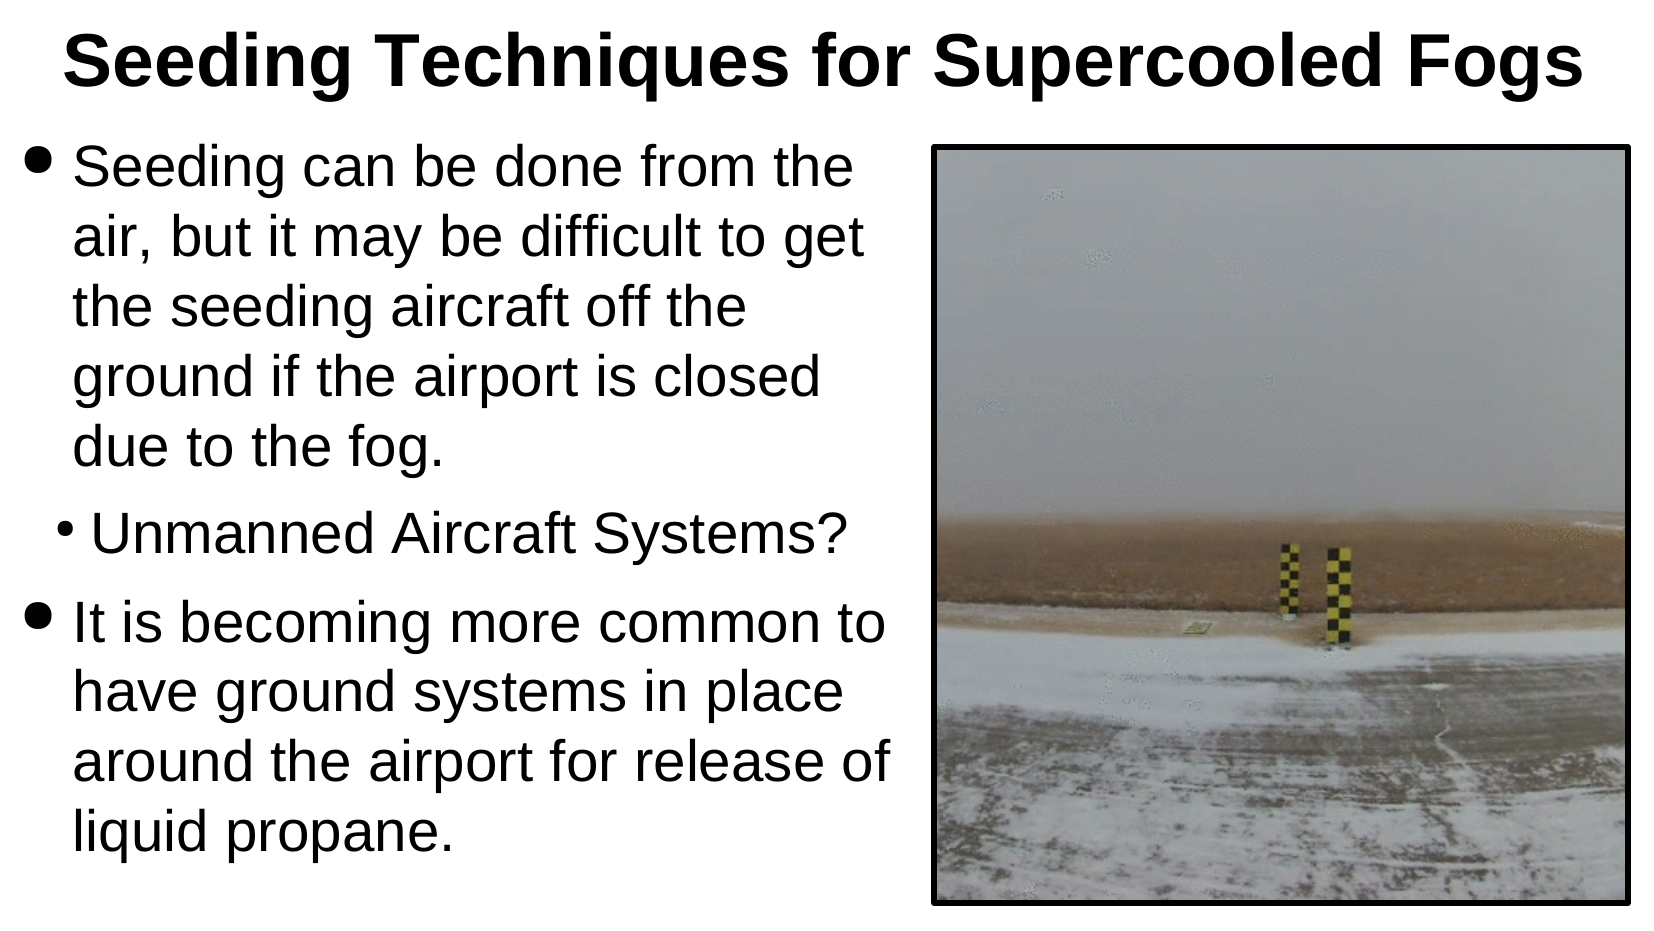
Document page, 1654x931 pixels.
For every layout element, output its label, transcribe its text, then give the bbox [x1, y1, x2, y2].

picture [937, 150, 1625, 901]
title Seeding Techniques for Supercooled Fogs [0, 5, 1654, 107]
text_box Seeding can be done from the air, but it may be difficult to get the seeding aircraft off the ground if the airport is closed due to the fog. Unmanned Aircraft Systems? It is becoming more common to have ground systems in place around the airport for release of liquid propane. [4, 120, 938, 931]
